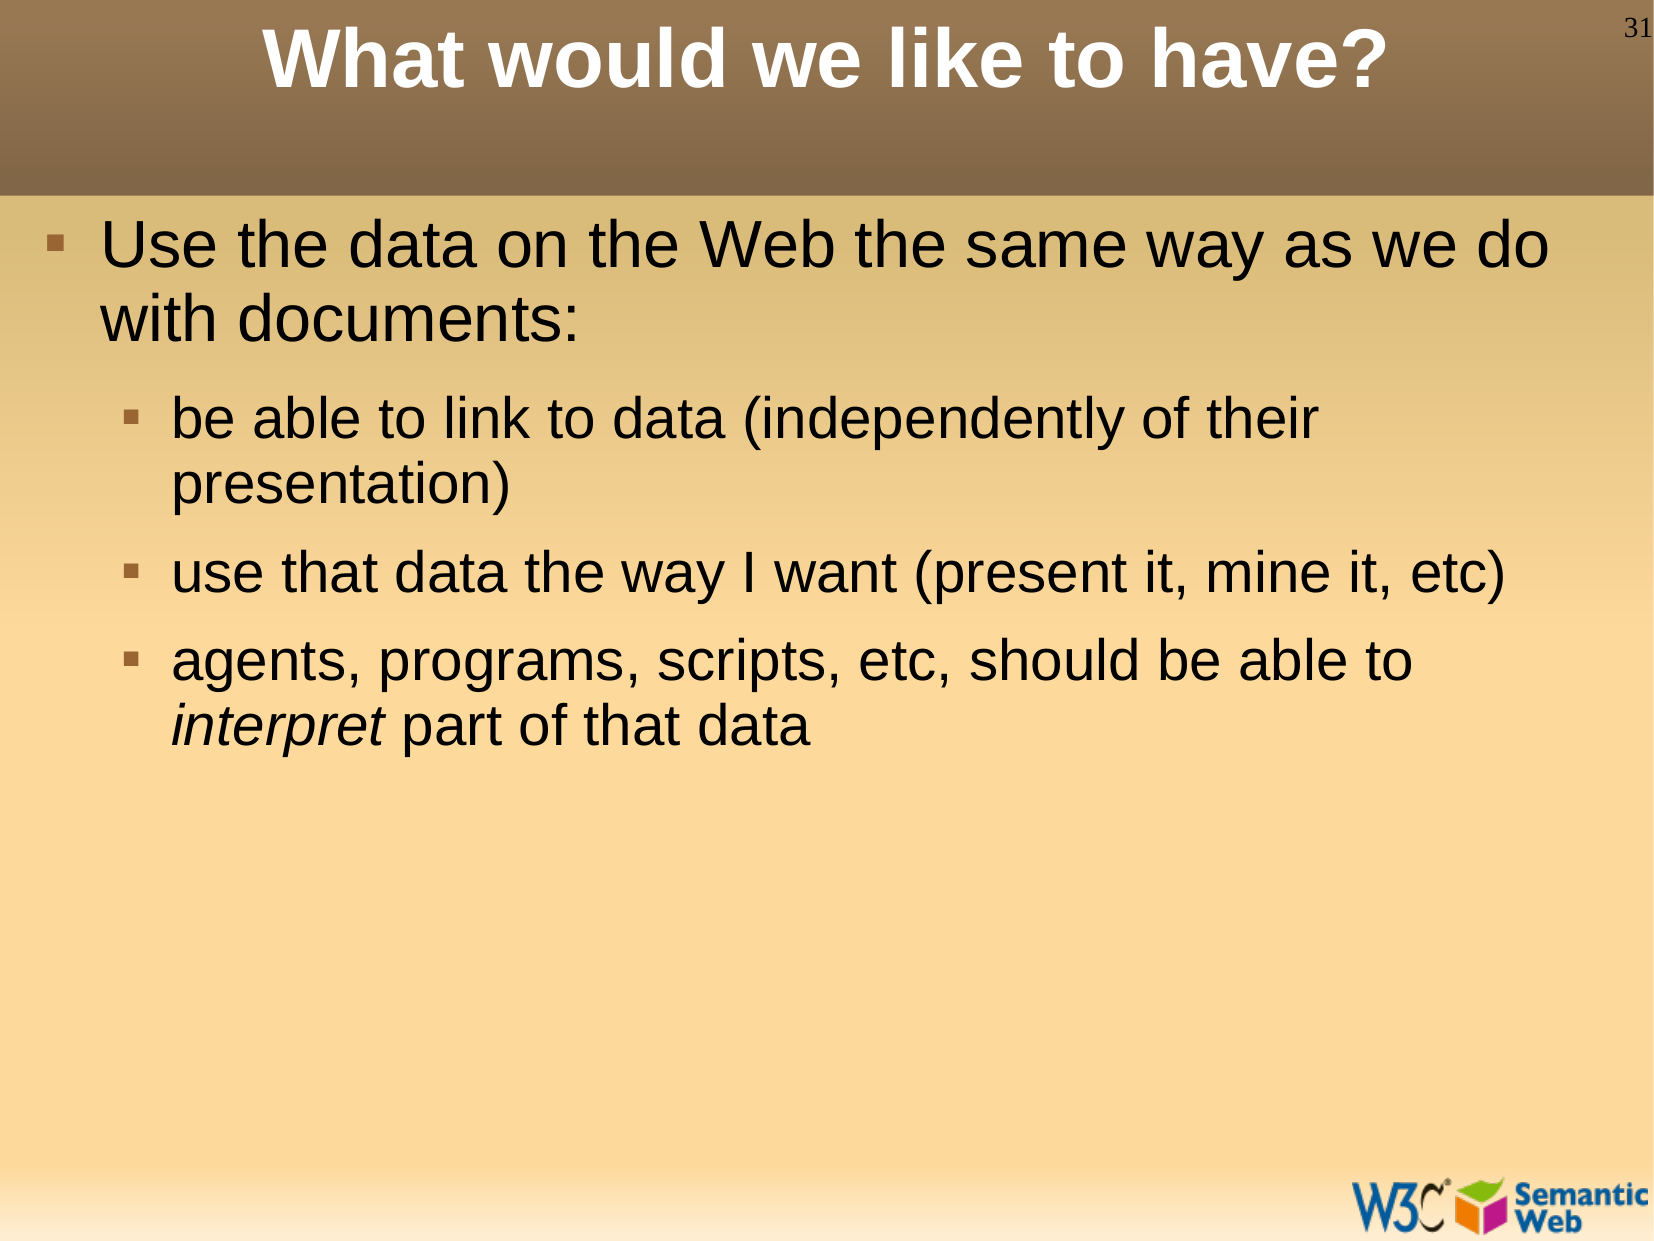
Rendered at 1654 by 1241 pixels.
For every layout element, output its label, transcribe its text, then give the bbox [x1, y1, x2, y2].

list Use the data on the Web the same way as we do with documents: be able to link to data (independently of their presentation) use that data the way I want (present it, mine it, etc) agents, programs, scripts, etc, should be able to interpret part of that data [29, 206, 1624, 1193]
picture [0, 119, 1654, 1241]
title What would we like to have? [0, 0, 1654, 119]
